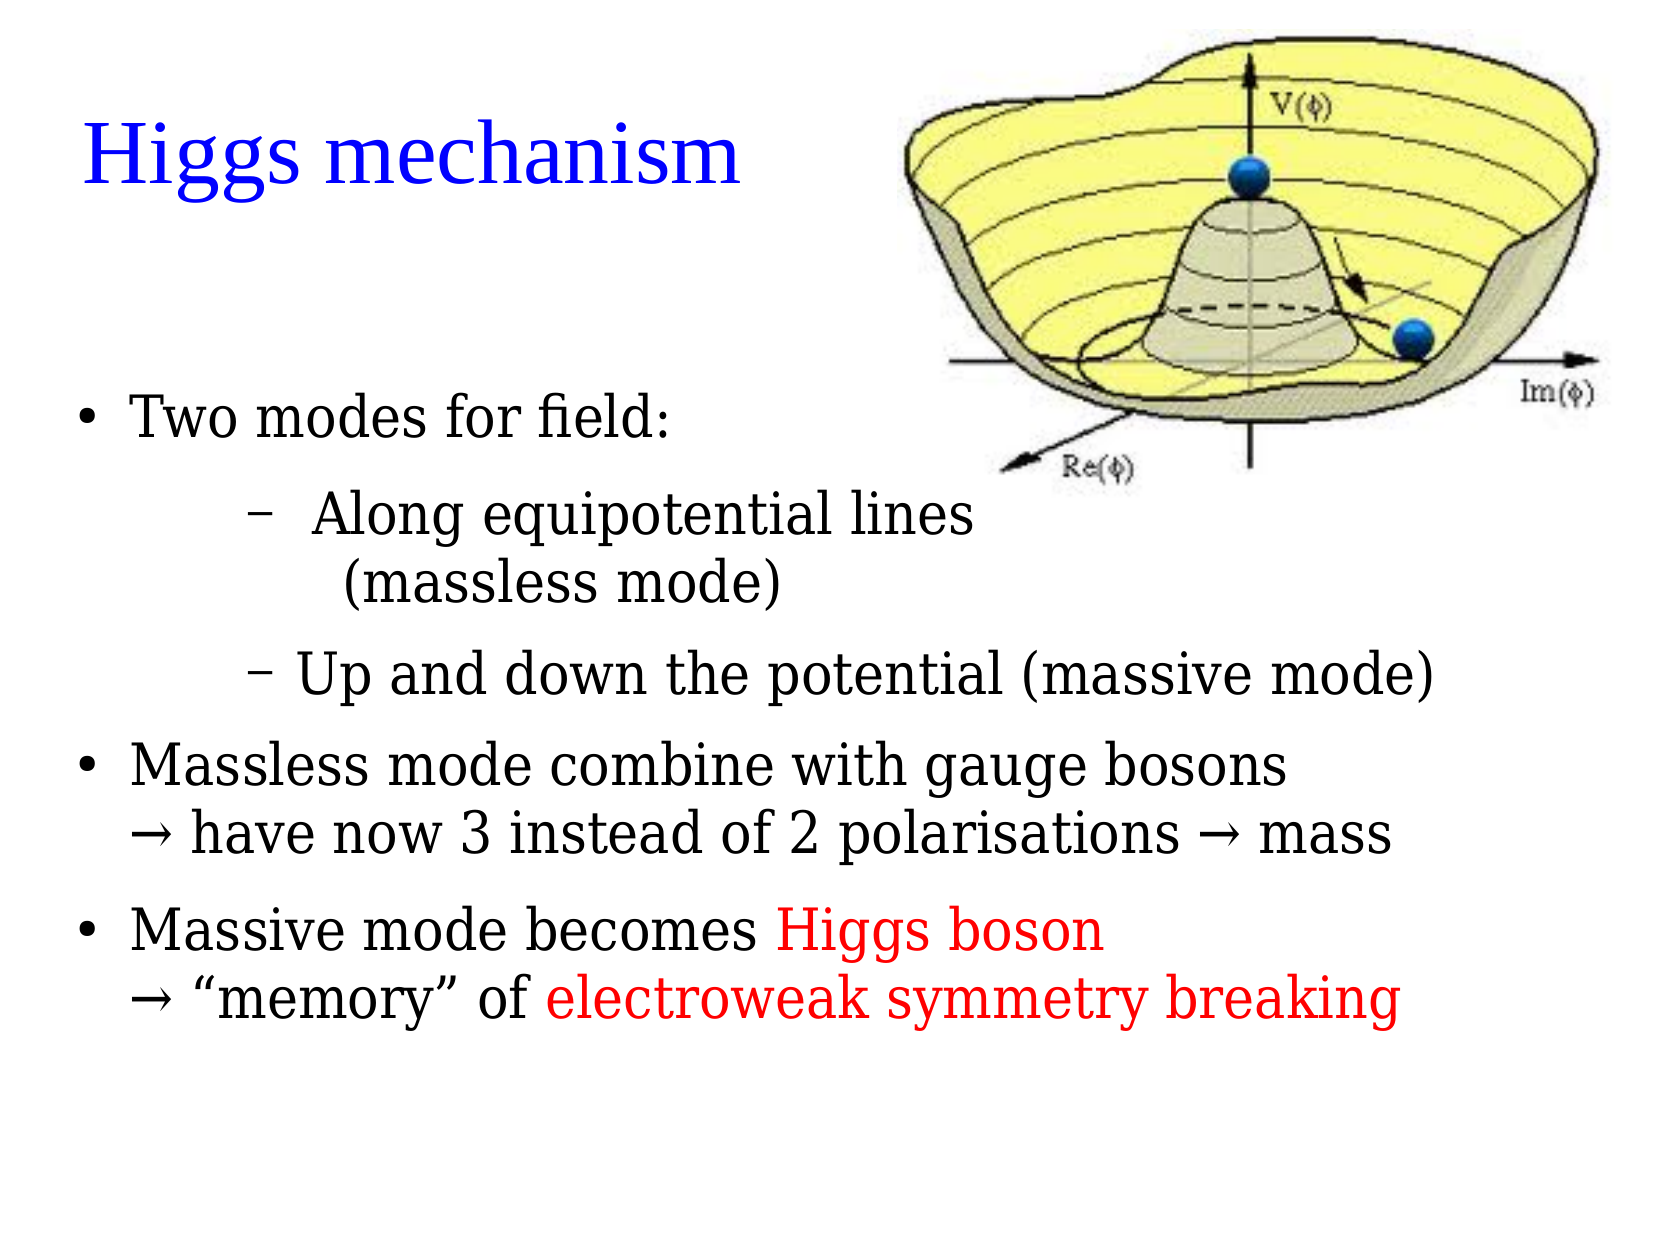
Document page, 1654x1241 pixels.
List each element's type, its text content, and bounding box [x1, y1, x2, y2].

picture [897, 29, 1625, 500]
title Higgs mechanism [82, 49, 897, 257]
list Two modes for field: Along equipotential lines (massless mode) Up and down the potential (massive mode) Massless mode combine with gauge bosons → have now 3 instead of 2 polarisations → mass Massive mode becomes Higgs boson → “memory” of electroweak symmetry breaking [59, 383, 1536, 1104]
